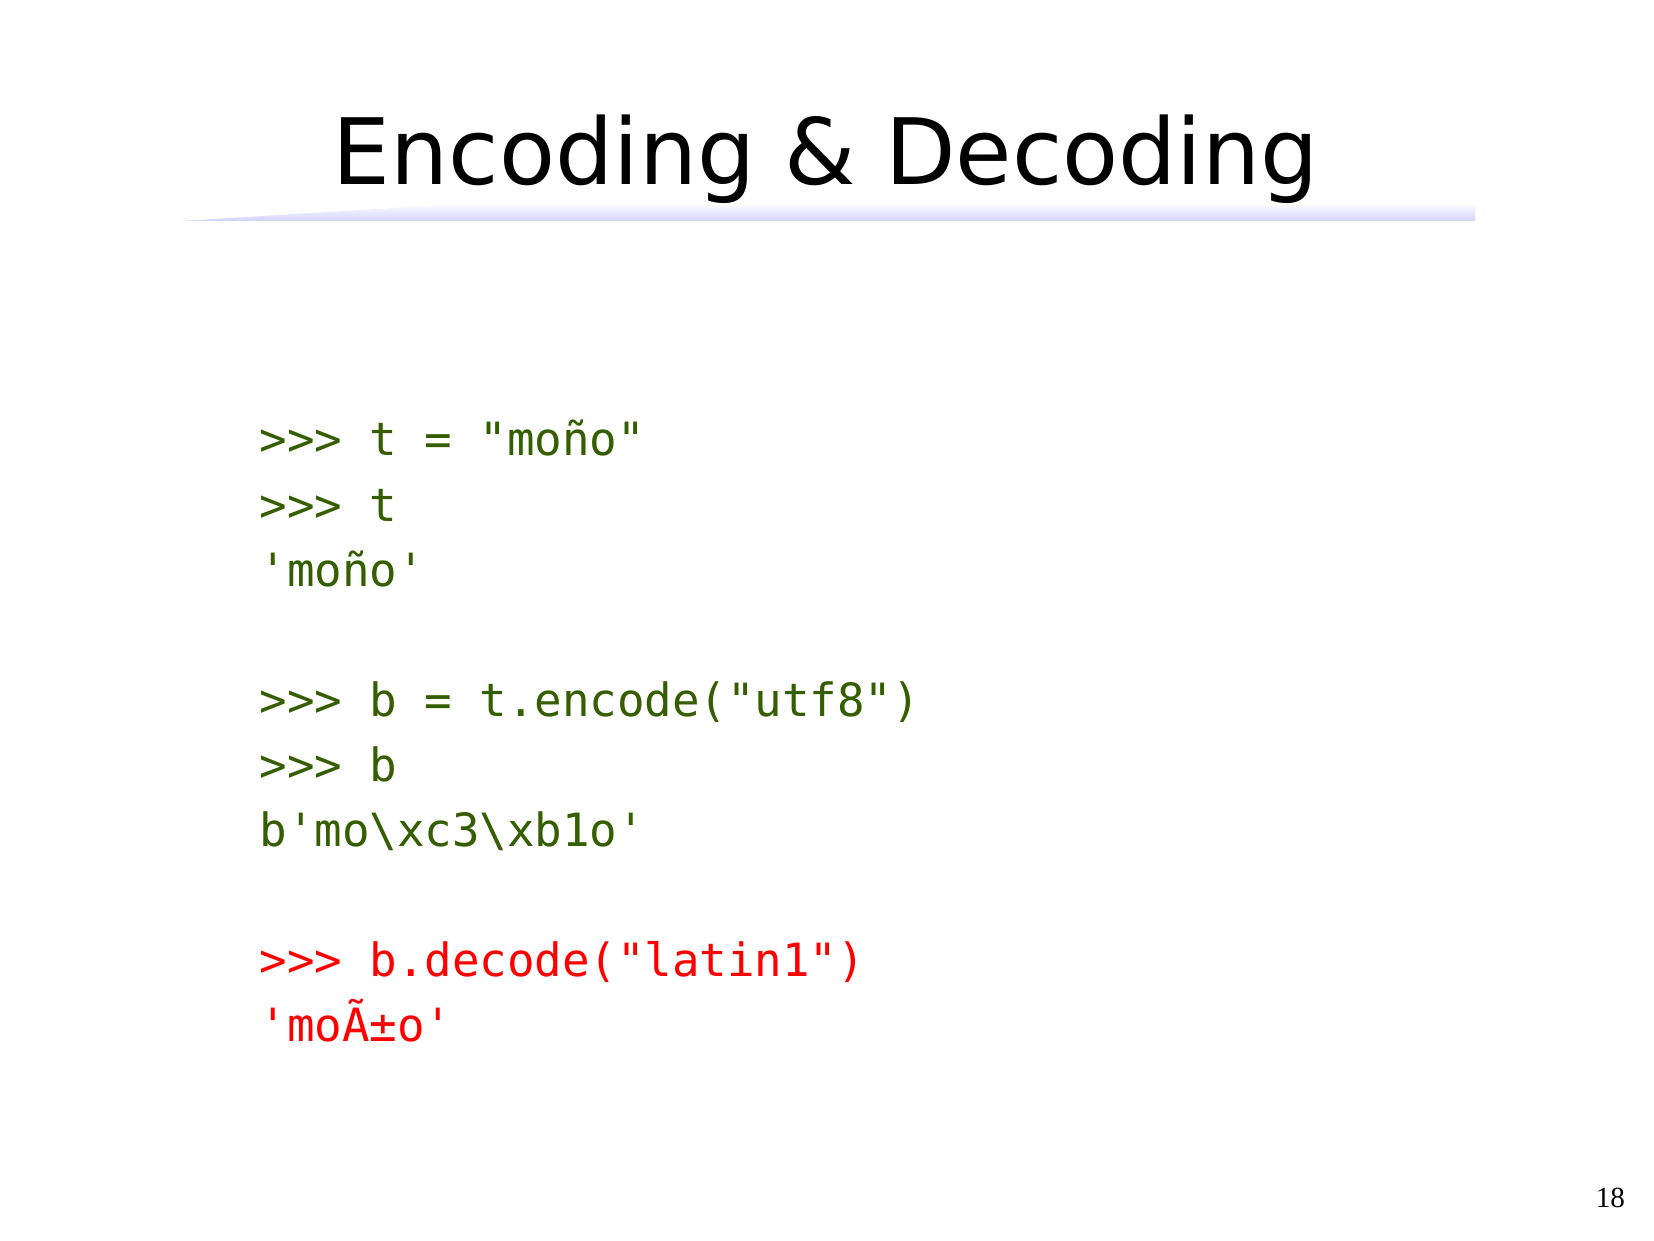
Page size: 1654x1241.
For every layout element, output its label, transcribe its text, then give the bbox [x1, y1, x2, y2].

list >>> t = "moño" >>> t 'moño' >>> b = t.encode("utf8") >>> b b'mo\xc3\xb1o' >>> b.decode("latin1") 'moÃ±o' [82, 413, 1536, 1241]
title Encoding & Decoding [82, 49, 1571, 257]
